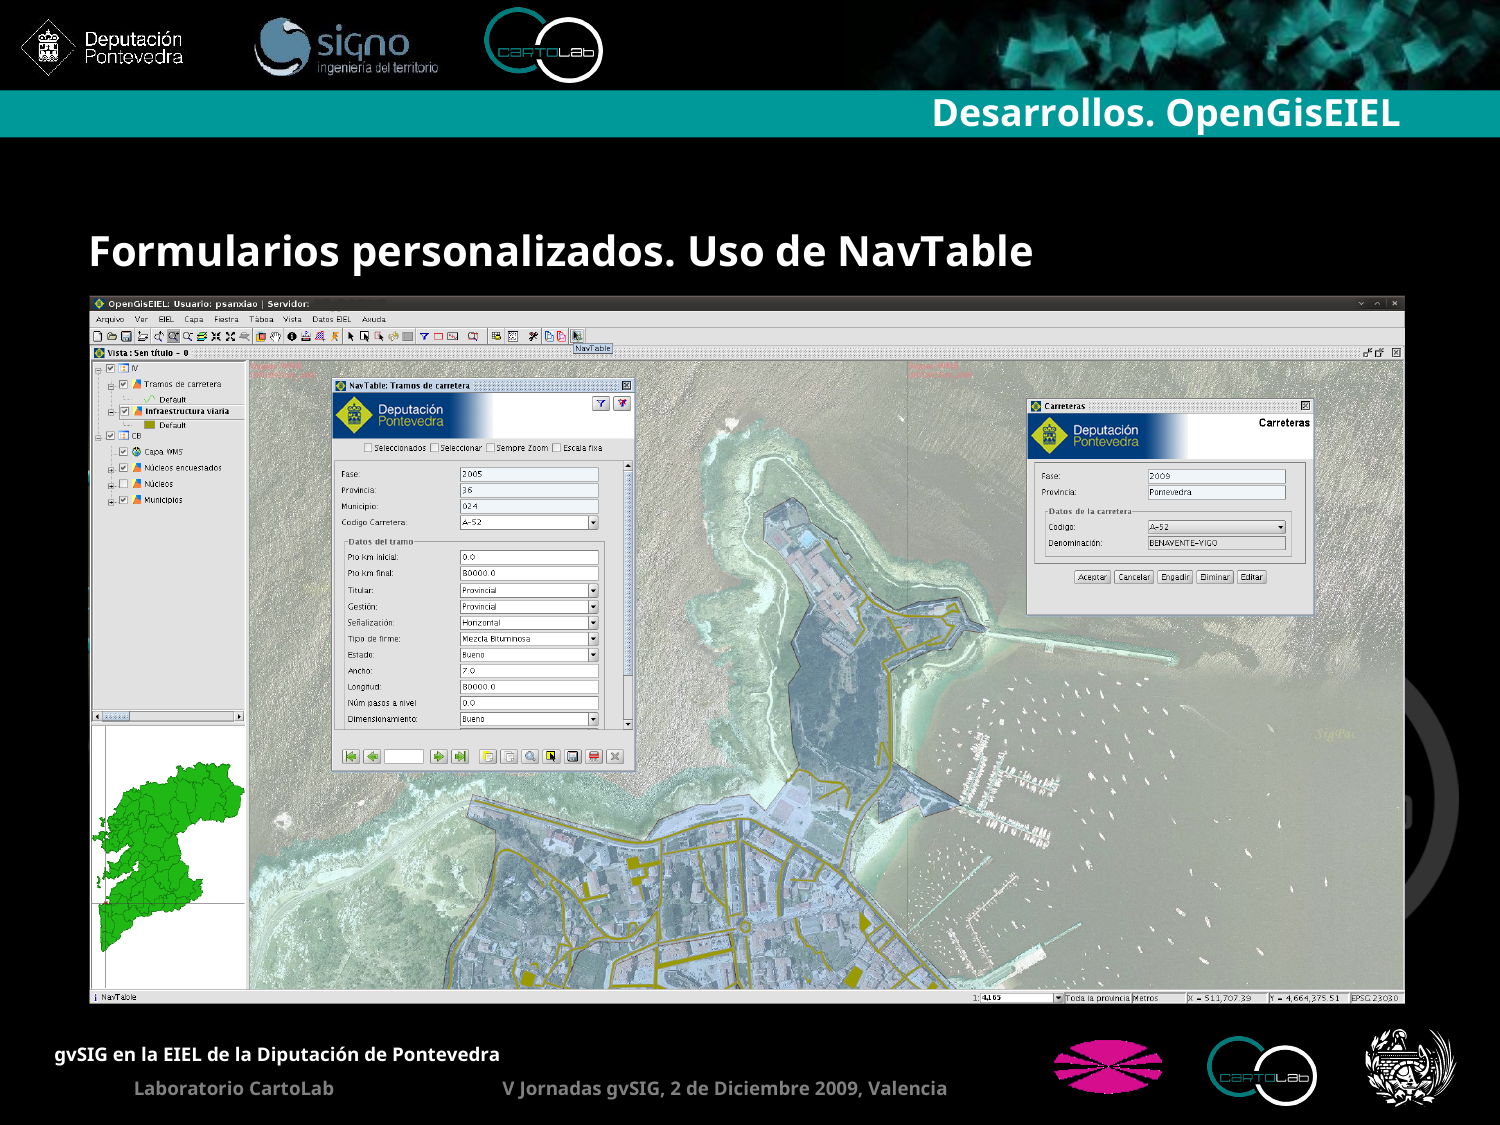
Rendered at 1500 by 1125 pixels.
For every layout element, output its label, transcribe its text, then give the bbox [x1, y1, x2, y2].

text_box Desarrollos. OpenGisEIEL [916, 82, 1484, 142]
text_box Formularios personalizados. Uso de NavTable [73, 217, 1424, 533]
picture [1052, 1038, 1164, 1095]
picture [88, 295, 1459, 1004]
picture [484, 7, 603, 83]
picture [844, 0, 1500, 90]
picture [1207, 1036, 1317, 1106]
picture [0, 0, 438, 90]
